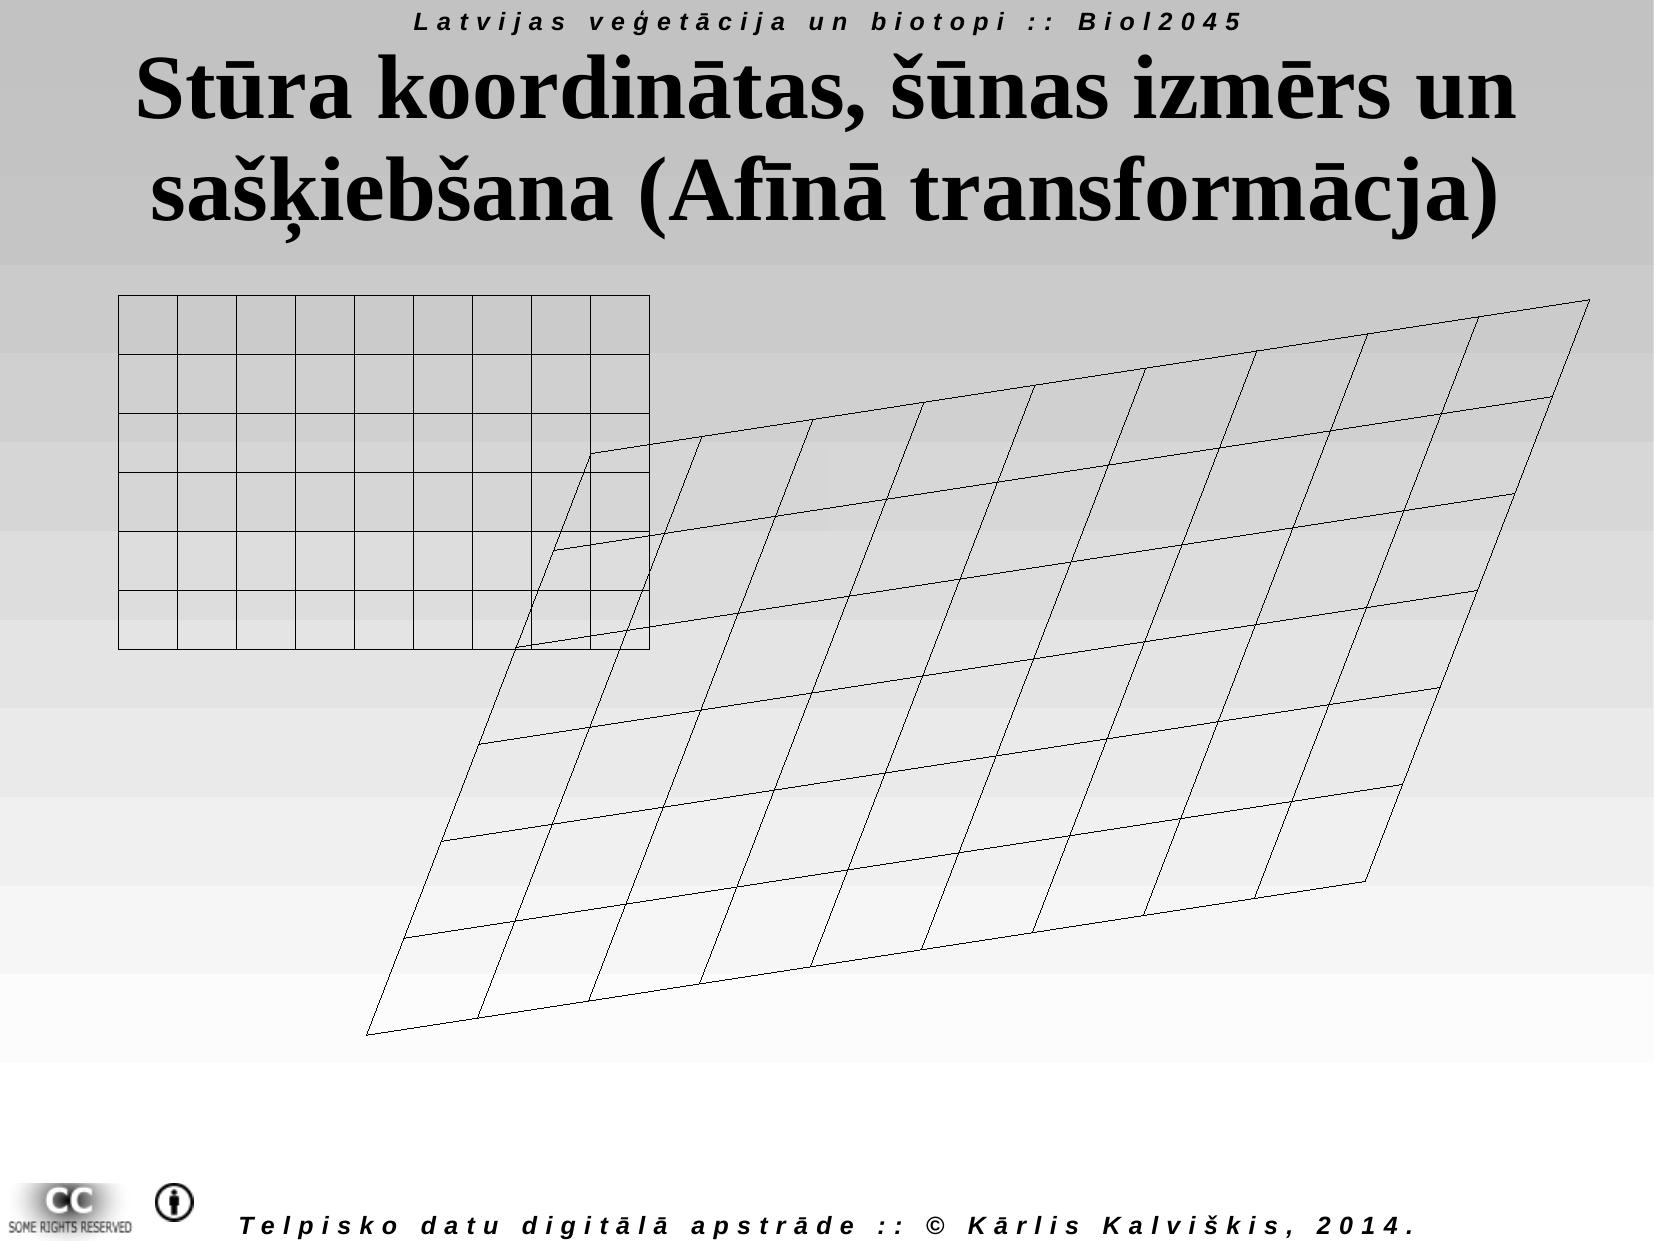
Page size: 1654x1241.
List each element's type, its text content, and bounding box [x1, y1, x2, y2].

title Stūra koordinātas, šūnas izmērs un sašķiebšana (Afīnā transformācja) [29, 36, 1625, 241]
picture [0, 0, 1654, 1241]
